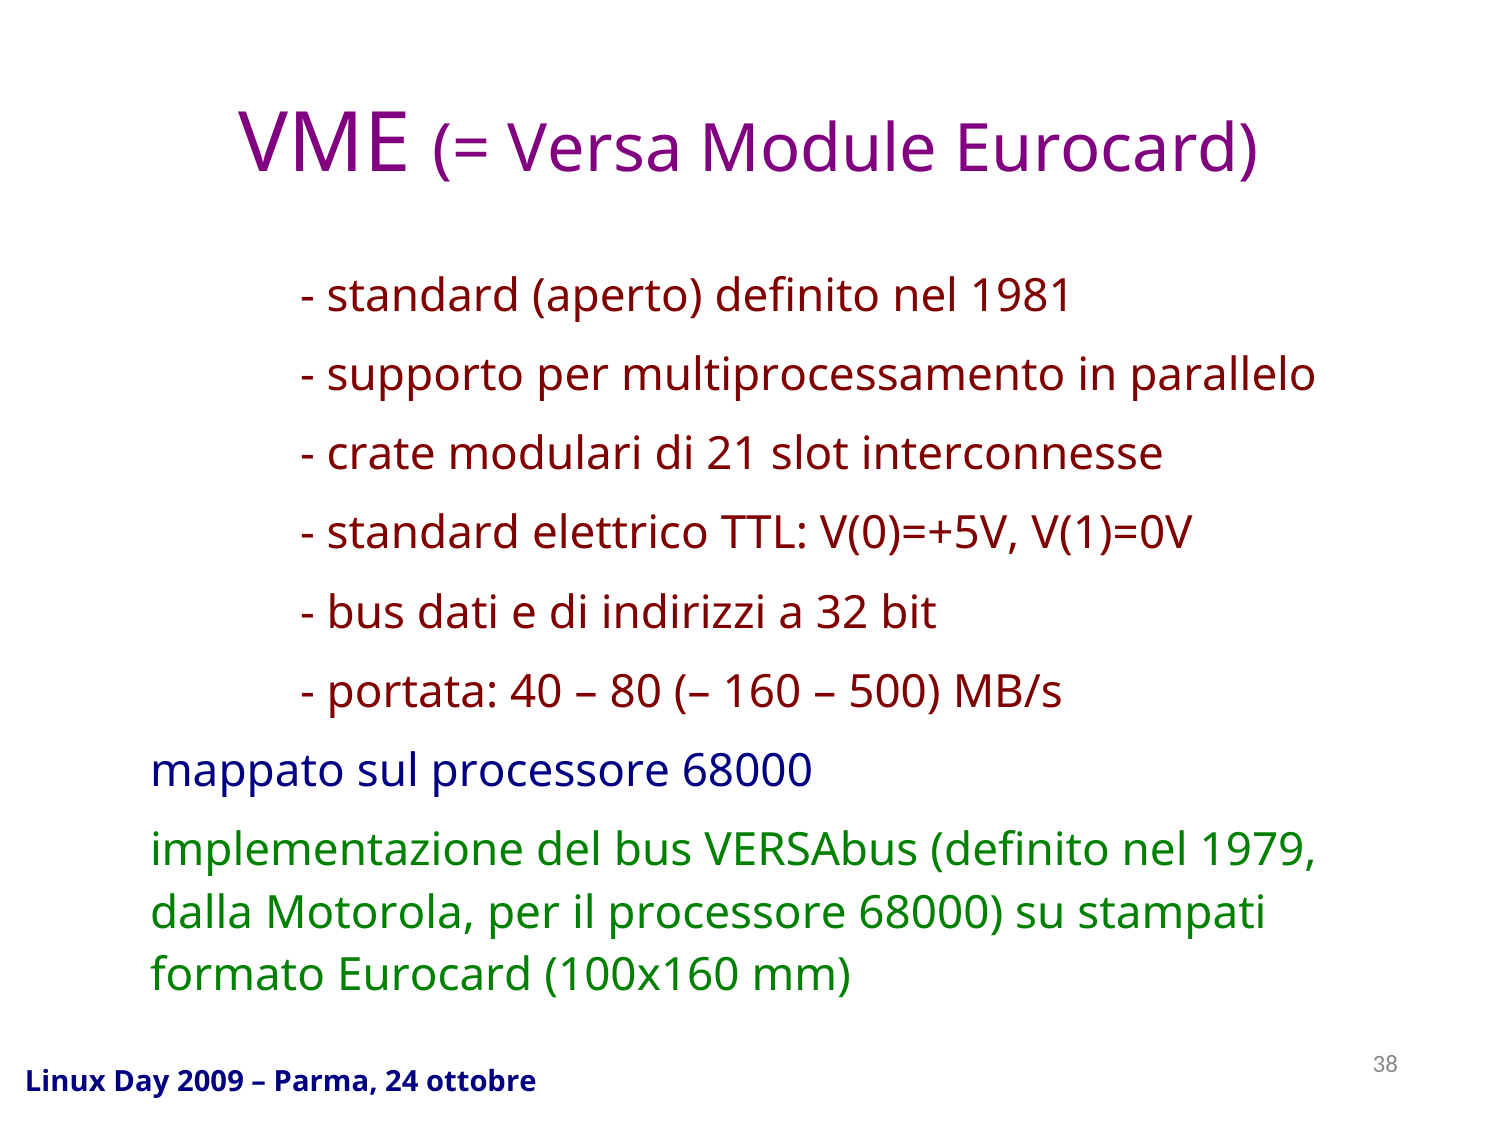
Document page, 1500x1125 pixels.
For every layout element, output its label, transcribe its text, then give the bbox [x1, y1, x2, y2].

text_box - standard (aperto) definito nel 1981 - supporto per multiprocessamento in parallelo - crate modulari di 21 slot interconnesse - standard elettrico TTL: V(0)=+5V, V(1)=0V - bus dati e di indirizzi a 32 bit - portata: 40 – 80 (– 160 – 500) MB/s mappato sul processore 68000 implementazione del bus VERSAbus (definito nel 1979, dalla Motorola, per il processore 68000) su stampati formato Eurocard (100x160 mm) [75, 256, 1424, 1011]
title VME (= Versa Module Eurocard)‏ [75, 21, 1424, 256]
